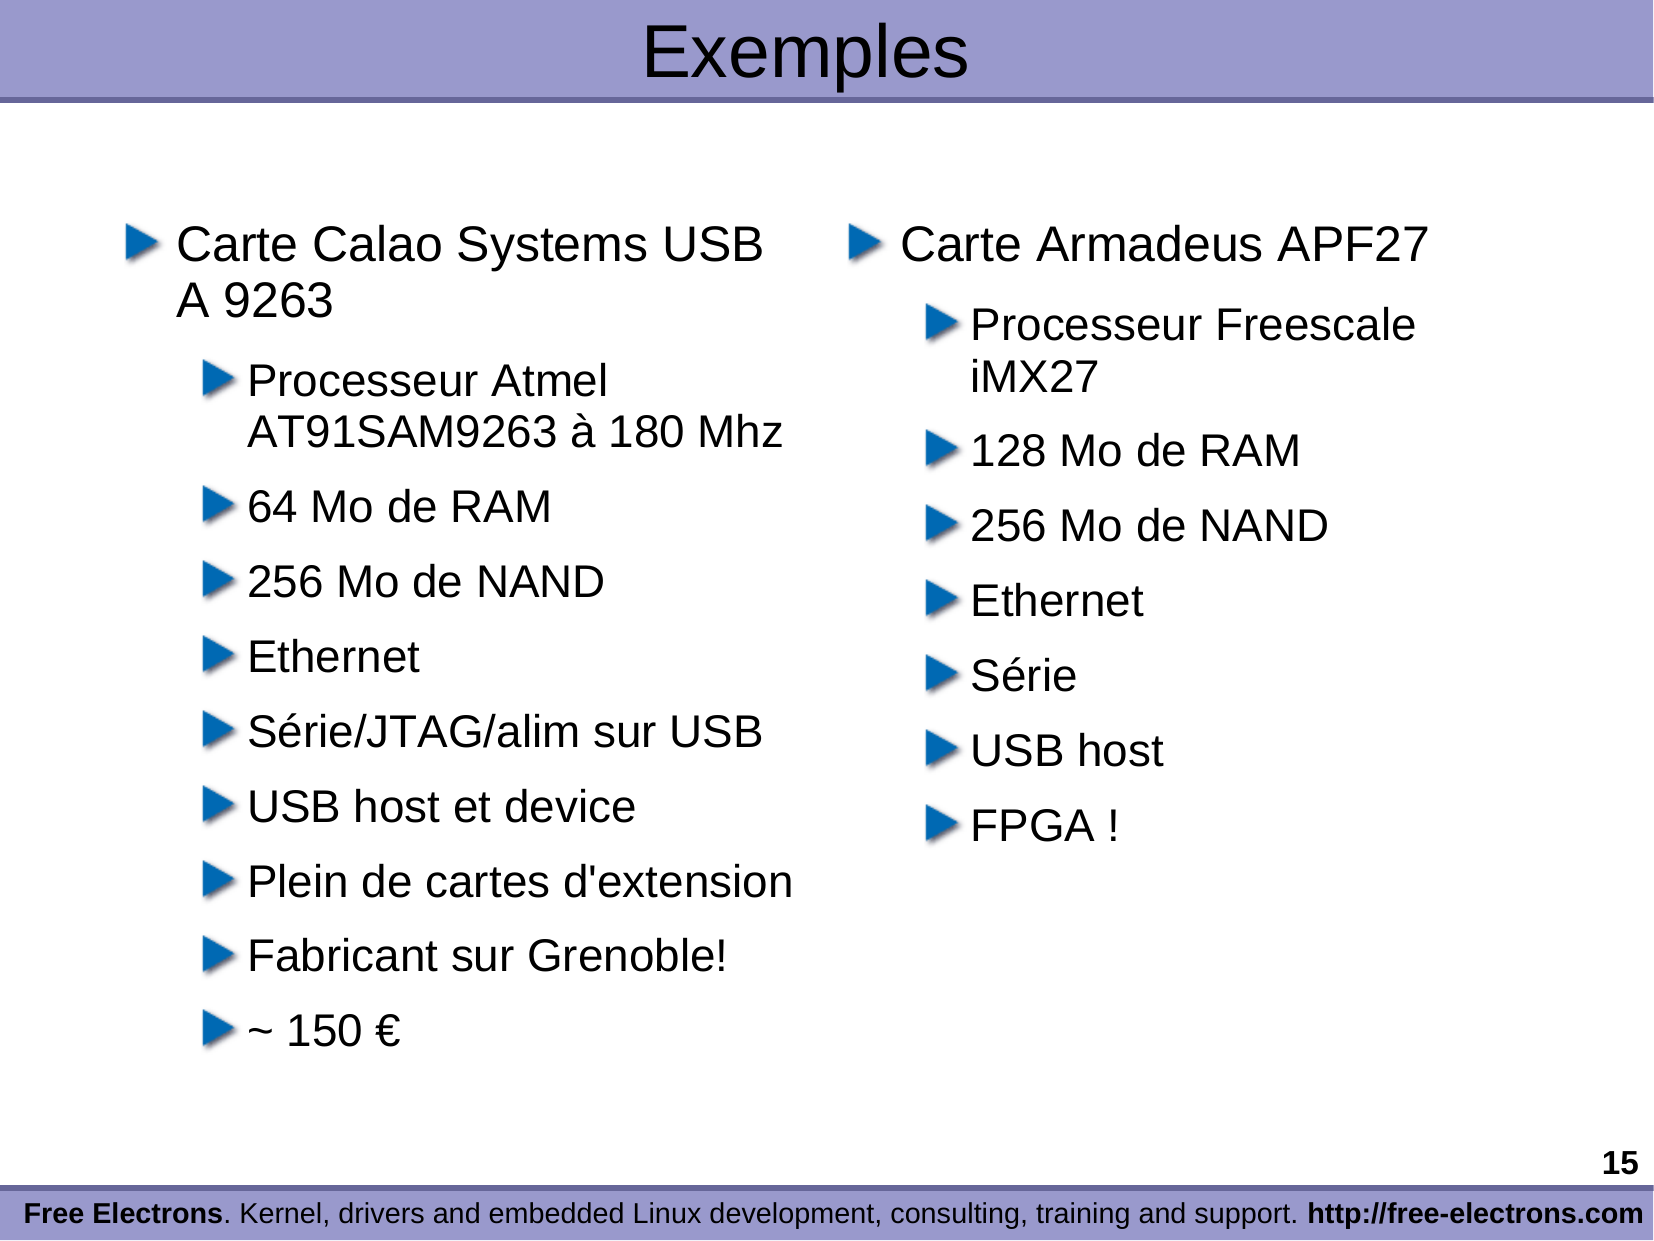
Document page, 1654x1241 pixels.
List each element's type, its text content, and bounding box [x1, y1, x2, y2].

list Carte Armadeus APF27 Processeur Freescale iMX27 128 Mo de RAM 256 Mo de NAND Ethernet Série USB host FPGA ! [829, 216, 1519, 1066]
list Carte Calao Systems USB A 9263 Processeur Atmel AT91SAM9263 à 180 Mhz 64 Mo de RAM 256 Mo de NAND Ethernet Série/JTAG/alim sur USB USB host et device Plein de cartes d'extension Fabricant sur Grenoble! ~ 150 € [105, 216, 795, 1127]
title Exemples [60, 4, 1551, 98]
